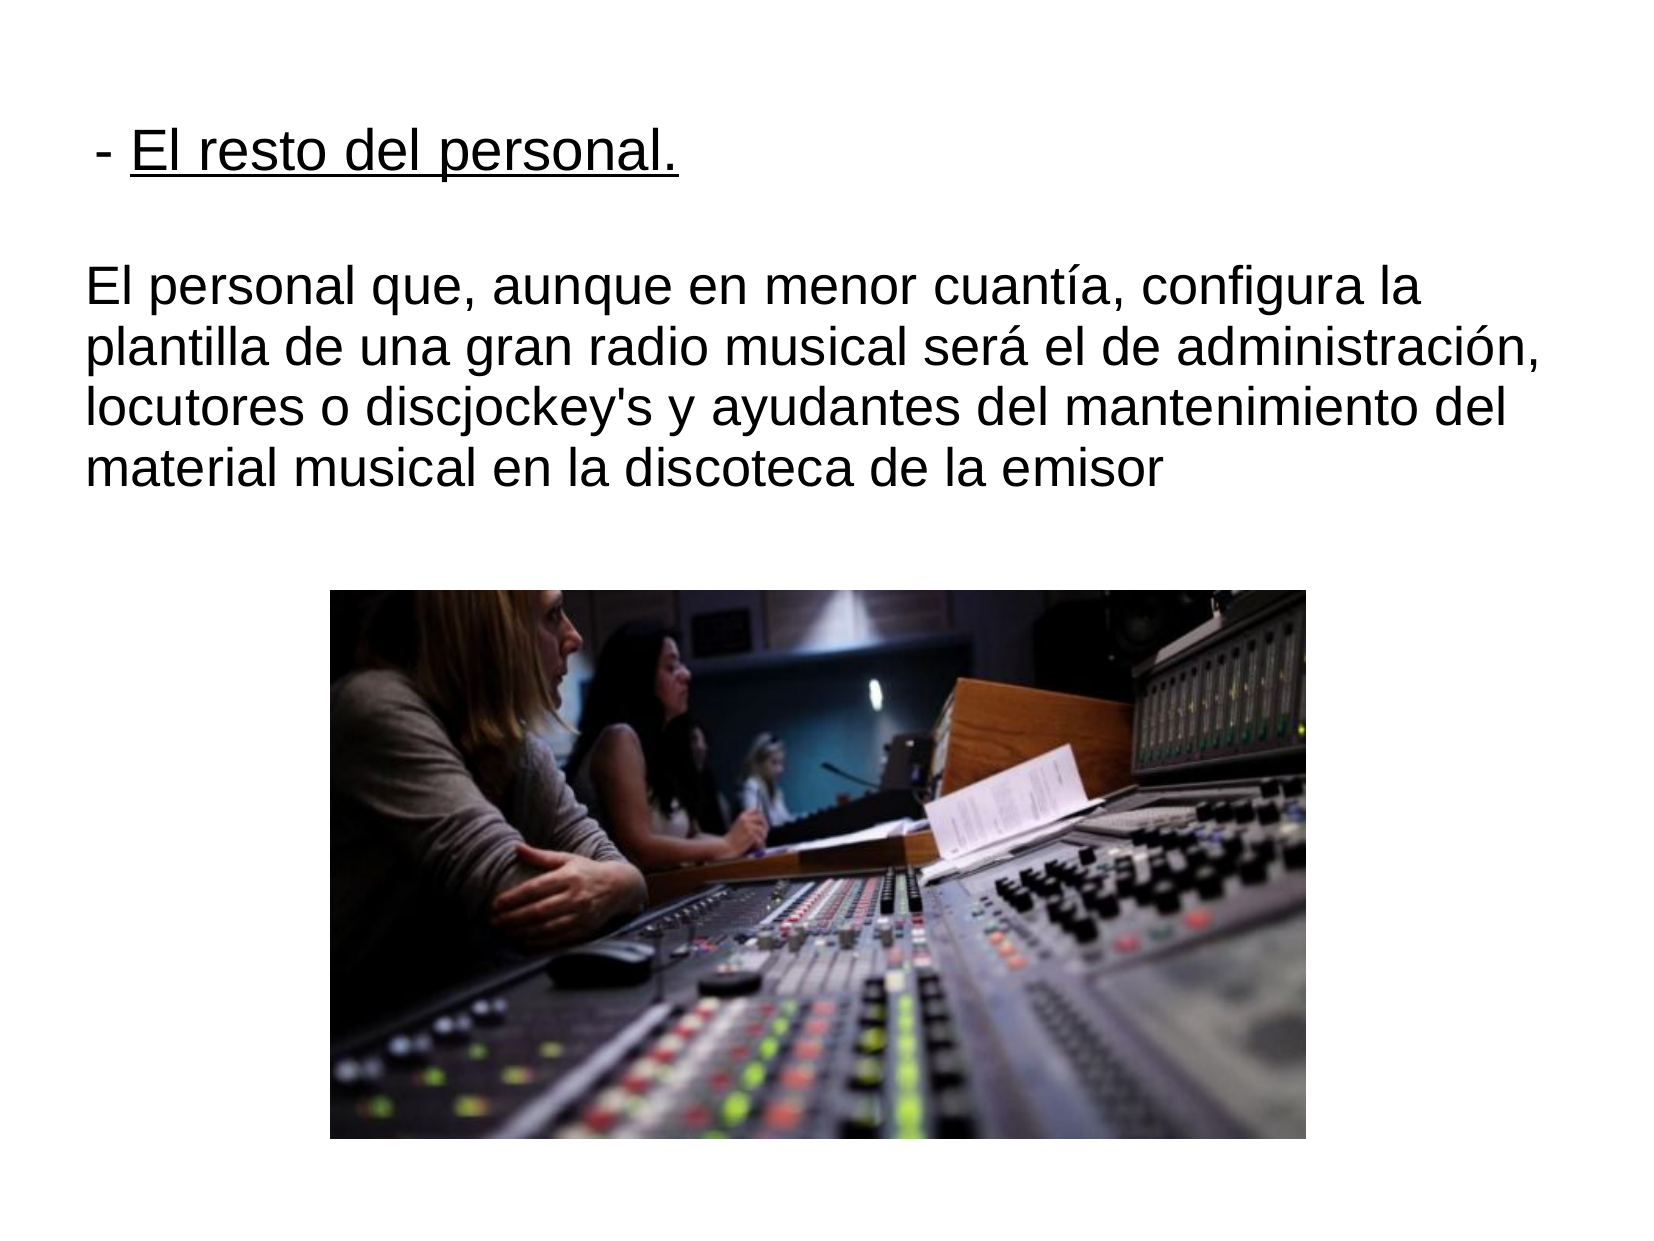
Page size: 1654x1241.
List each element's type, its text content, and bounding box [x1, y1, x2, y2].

list - El resto del personal. [23, 118, 1654, 1217]
picture [330, 590, 1306, 1139]
text_box El personal que, aunque en menor cuantía, configura la plantilla de una gran radio musical será el de administración, locutores o discjockey's y ayudantes del mantenimiento del material musical en la discoteca de la emisor [70, 248, 1585, 505]
